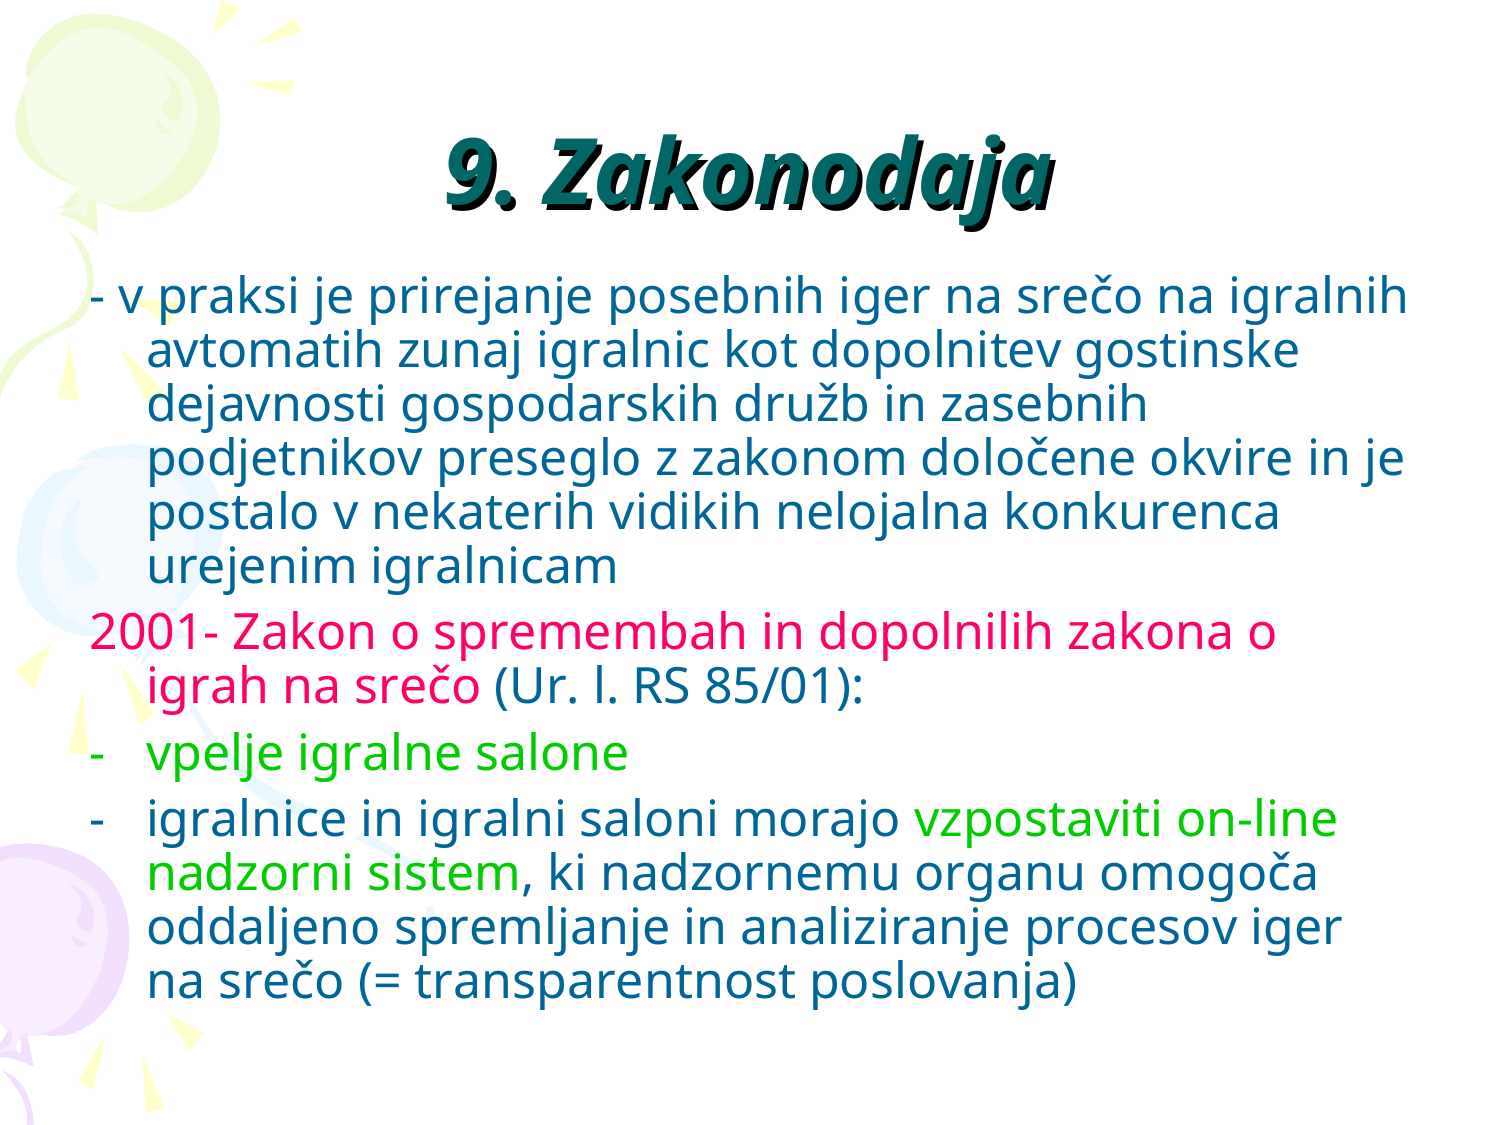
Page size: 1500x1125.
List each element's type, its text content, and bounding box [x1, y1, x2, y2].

title 9. Zakonodaja [72, 16, 1426, 233]
list - v praksi je prirejanje posebnih iger na srečo na igralnih avtomatih zunaj igralnic kot dopolnitev gostinske dejavnosti gospodarskih družb in zasebnih podjetnikov preseglo z zakonom določene okvire in je postalo v nekaterih vidikih nelojalna konkurenca urejenim igralnicam 2001- Zakon o spremembah in dopolnilih zakona o igrah na srečo (Ur. l. RS 85/01): vpelje igralne salone igralnice in igralni saloni morajo vzpostaviti on-line nadzorni sistem, ki nadzornemu organu omogoča oddaljeno spremljanje in analiziranje procesov iger na srečo (= transparentnost poslovanja) [75, 262, 1426, 994]
